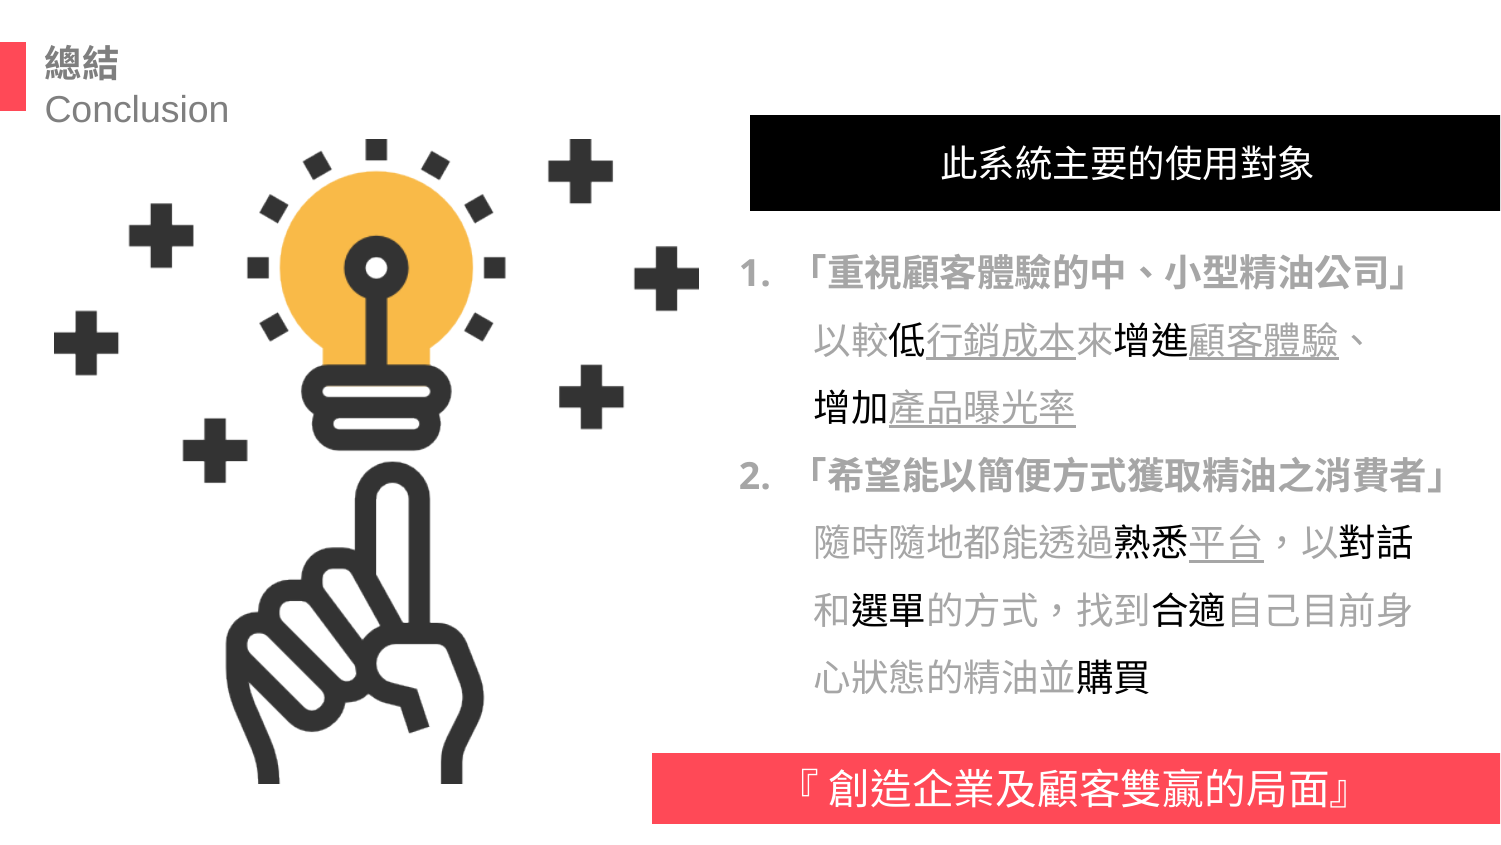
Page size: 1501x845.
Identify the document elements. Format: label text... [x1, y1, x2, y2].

text_box [652, 819, 1501, 824]
text_box 總結 Conclusion [29, 32, 605, 139]
text_box [699, 753, 1501, 757]
picture [54, 139, 699, 784]
text_box 『 創造企業及顧客雙贏的局面』 [640, 757, 1501, 819]
text_box 此系統主要的使用對象 [750, 115, 1501, 211]
text_box 1. 「重視顧客體驗的中、小型精油公司」 以較低行銷成本來增進顧客體驗、 增加產品曝光率 2. 「希望能以簡便方式獲取精油之消費者」 隨時隨地都能透過熟悉平台，以對話 和選單的方式，找到合適自己目前身 心狀態的精油並購買 [727, 221, 1481, 702]
